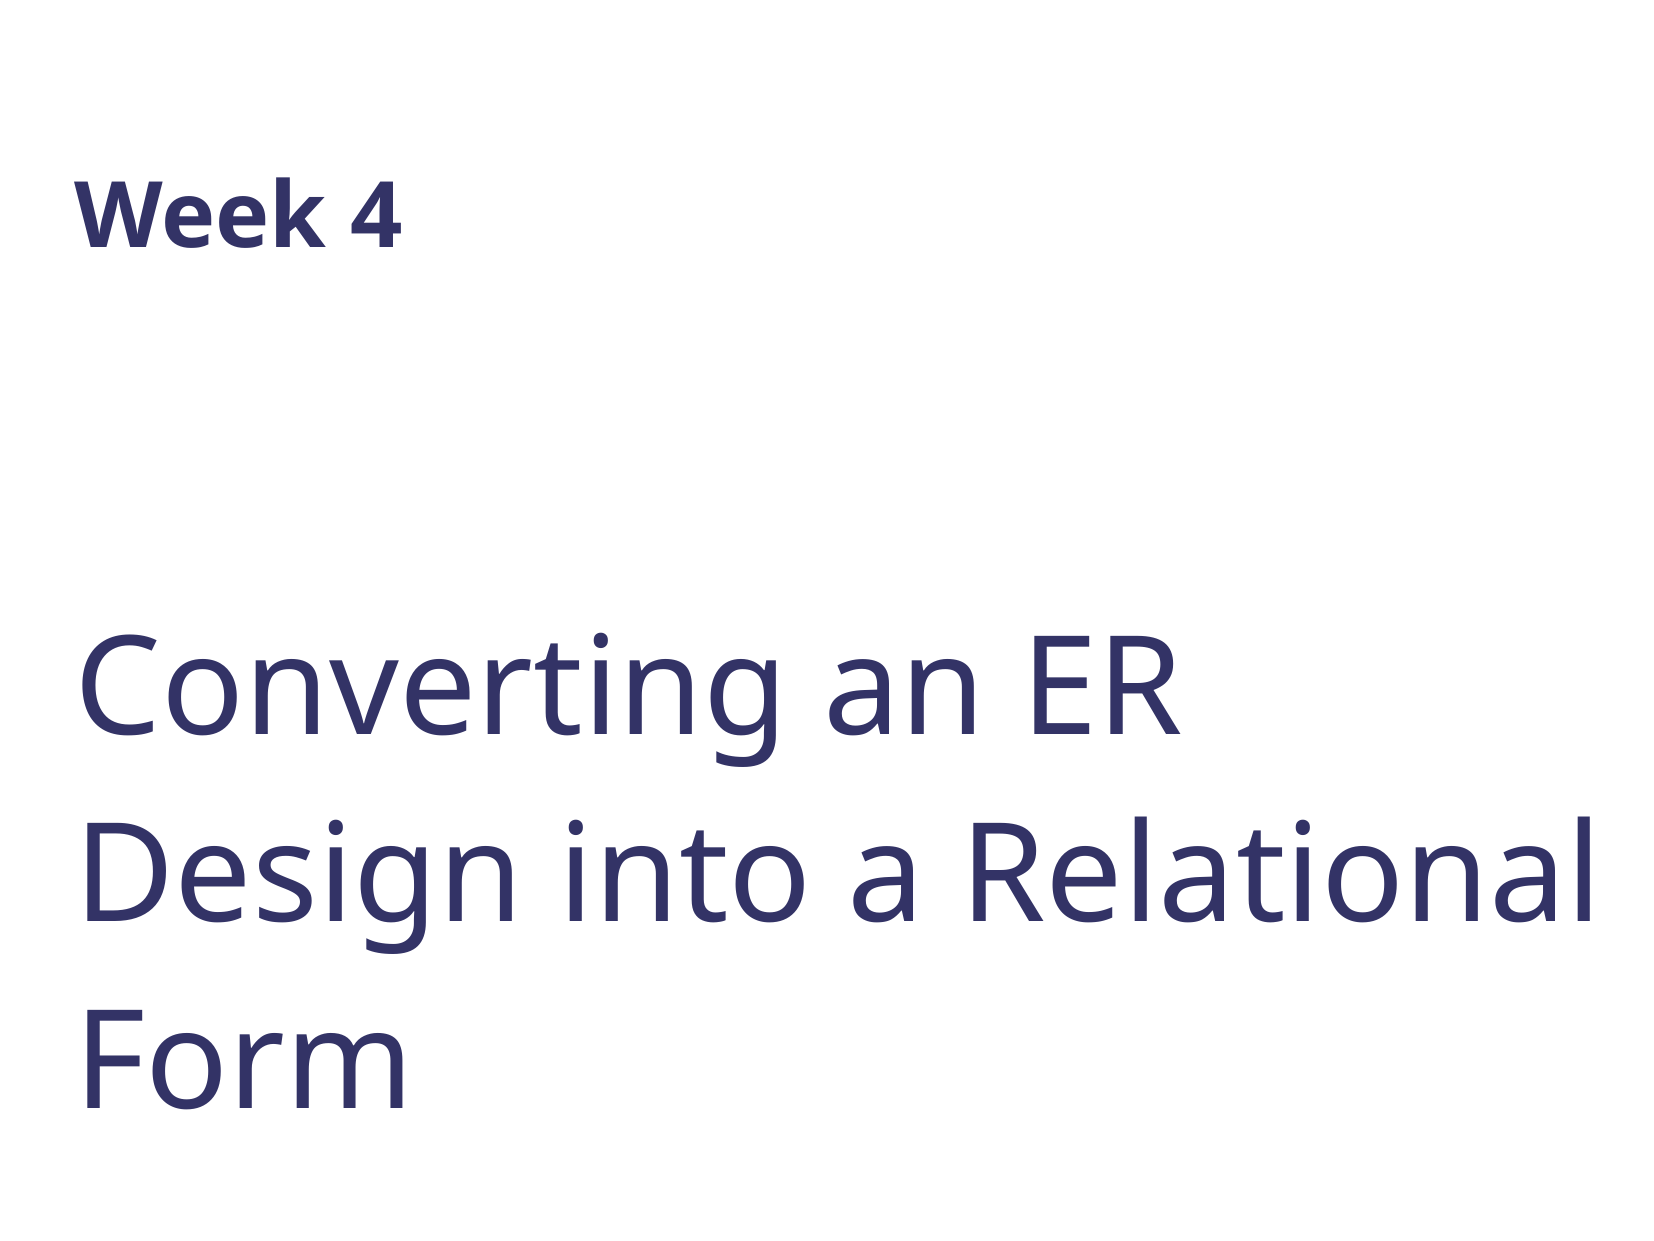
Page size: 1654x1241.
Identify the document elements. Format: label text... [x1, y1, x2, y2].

title Week 4 Converting an ER Design into a Relational Form [74, 150, 1651, 1163]
